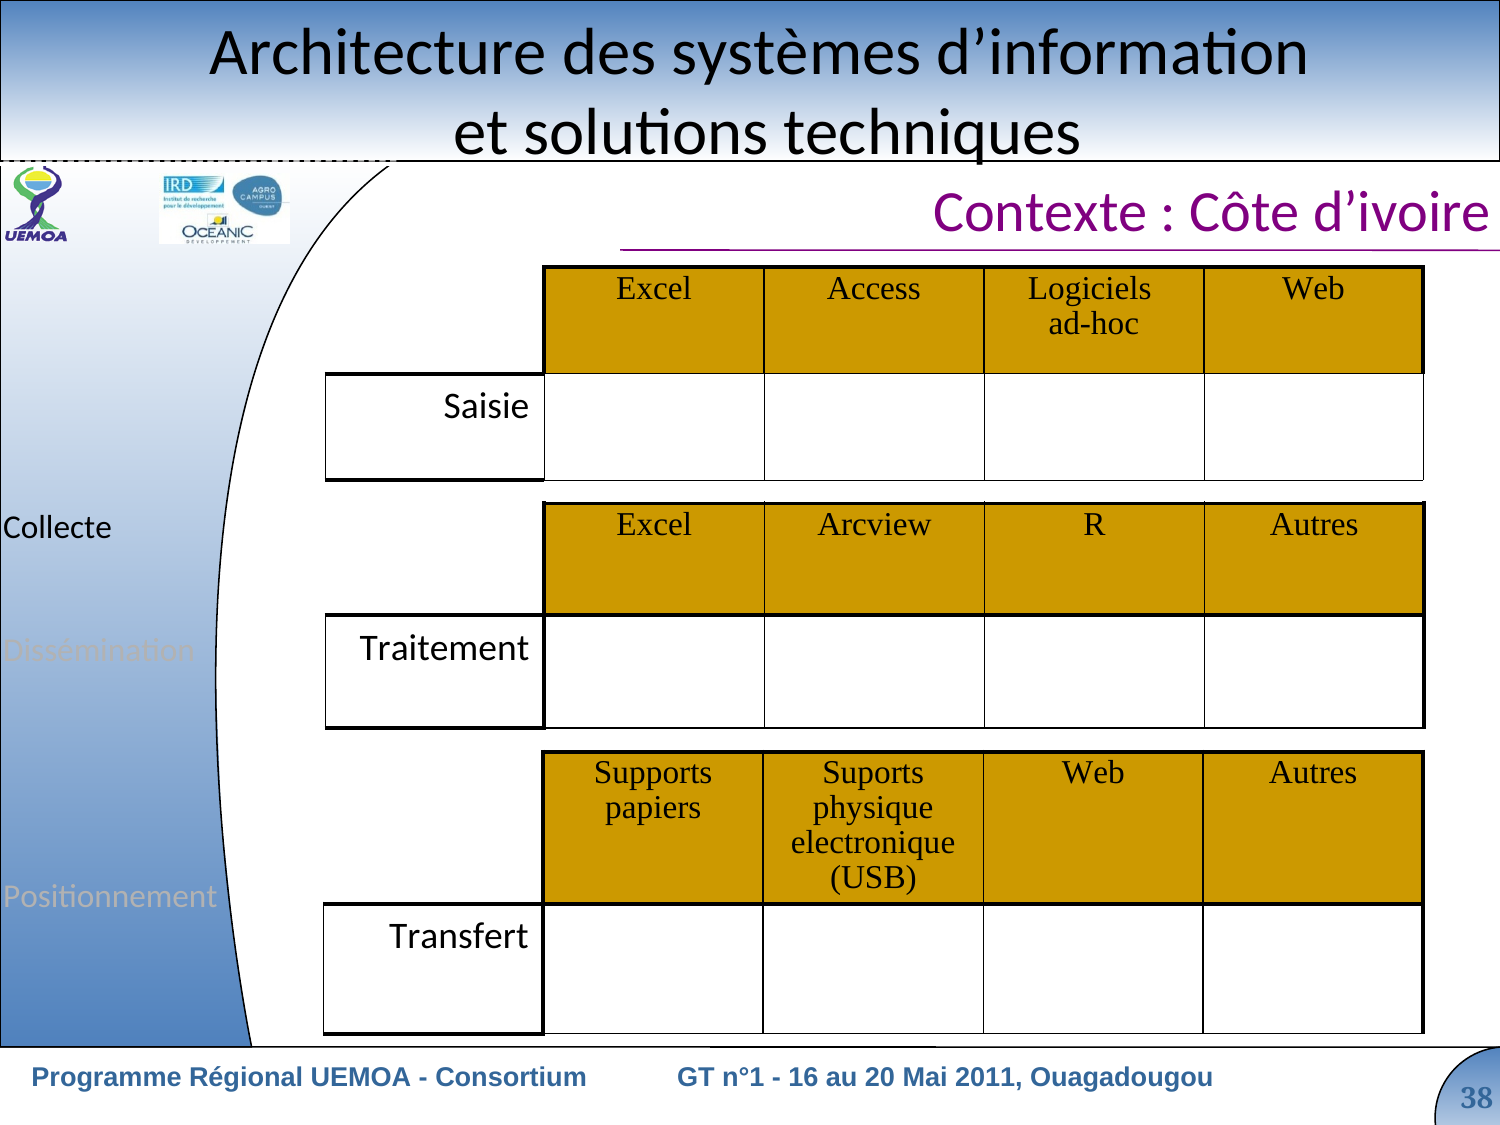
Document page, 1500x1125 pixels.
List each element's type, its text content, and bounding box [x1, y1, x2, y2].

table_cell [545, 906, 762, 1033]
table_header Access [765, 269, 983, 373]
table_header Excel [546, 269, 763, 373]
table_header Arcview [765, 505, 984, 613]
table_cell [1205, 617, 1422, 727]
table_header Excel [546, 505, 764, 613]
table_header Collecte Dissémination Positionnement [0, 497, 313, 1045]
table_cell [985, 374, 1204, 480]
table_header Logiciels ad-hoc [985, 269, 1203, 373]
table_cell [764, 906, 983, 1033]
table_header R [985, 505, 1204, 613]
text_box Architecture des systèmes d’information et solutions techniques [53, 0, 1483, 161]
table_cell [765, 374, 984, 480]
table_header Supports papiers [545, 754, 762, 902]
picture [0, 166, 73, 244]
table_header Autres [1205, 505, 1422, 613]
table_cell [546, 617, 764, 727]
table_cell Transfert [324, 906, 541, 1032]
table_header Web [984, 754, 1202, 902]
table_cell [765, 617, 984, 727]
table_header [325, 504, 542, 613]
table_cell [545, 374, 764, 480]
text_box Contexte : Côte d’ivoire [265, 165, 1500, 251]
table_cell Saisie [326, 376, 544, 478]
table_cell [1204, 906, 1421, 1033]
table_header Web [1205, 269, 1421, 373]
table_cell [984, 906, 1202, 1033]
table_cell [1205, 374, 1423, 480]
table_cell Traitement [326, 617, 542, 726]
table_header [323, 752, 541, 902]
table_cell [985, 617, 1204, 727]
table_header Autres [1204, 754, 1421, 902]
table_header [325, 267, 542, 372]
picture [159, 173, 265, 244]
table_header Suports physique electronique (USB) [764, 754, 983, 902]
